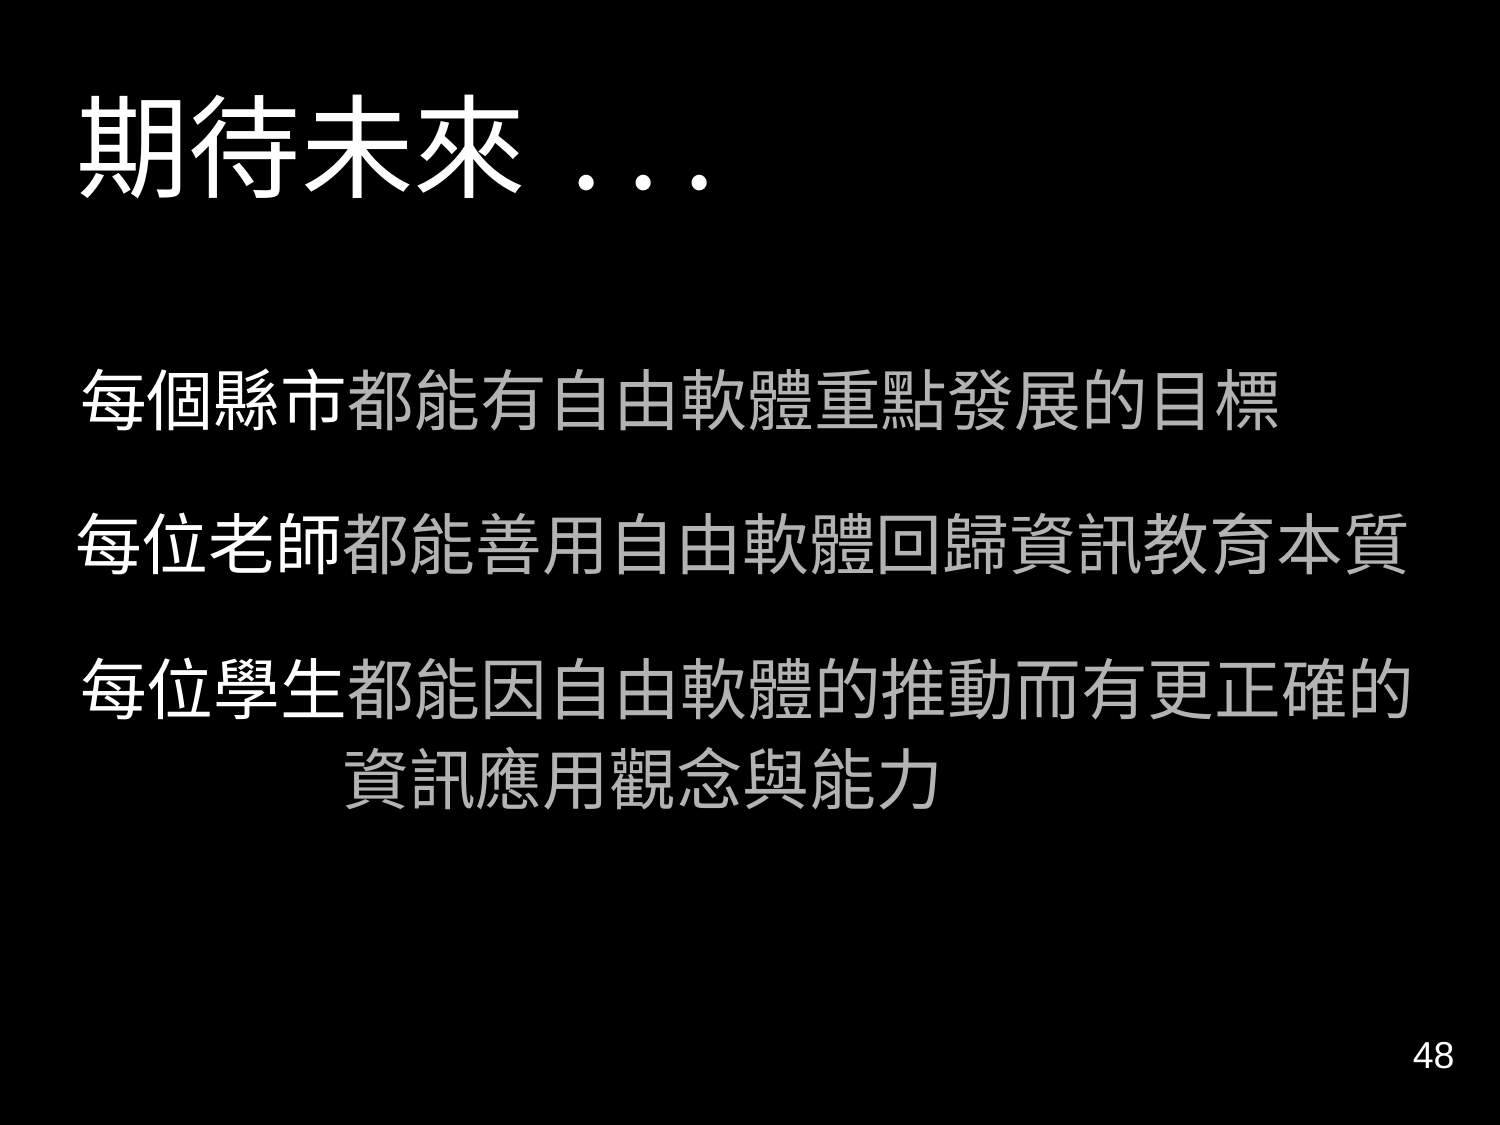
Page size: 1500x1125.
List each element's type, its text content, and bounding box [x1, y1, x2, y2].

text_box 每位老師都能善用自由軟體回歸資訊教育本質 [60, 490, 1500, 608]
text_box 期待未來... [59, 59, 1500, 296]
text_box 每位學生都能因自由軟體的推動而有更正確的 資訊應用觀念與能力 [65, 635, 1500, 937]
text_box 每個縣市都能有自由軟體重點發展的目標 [65, 346, 1440, 490]
